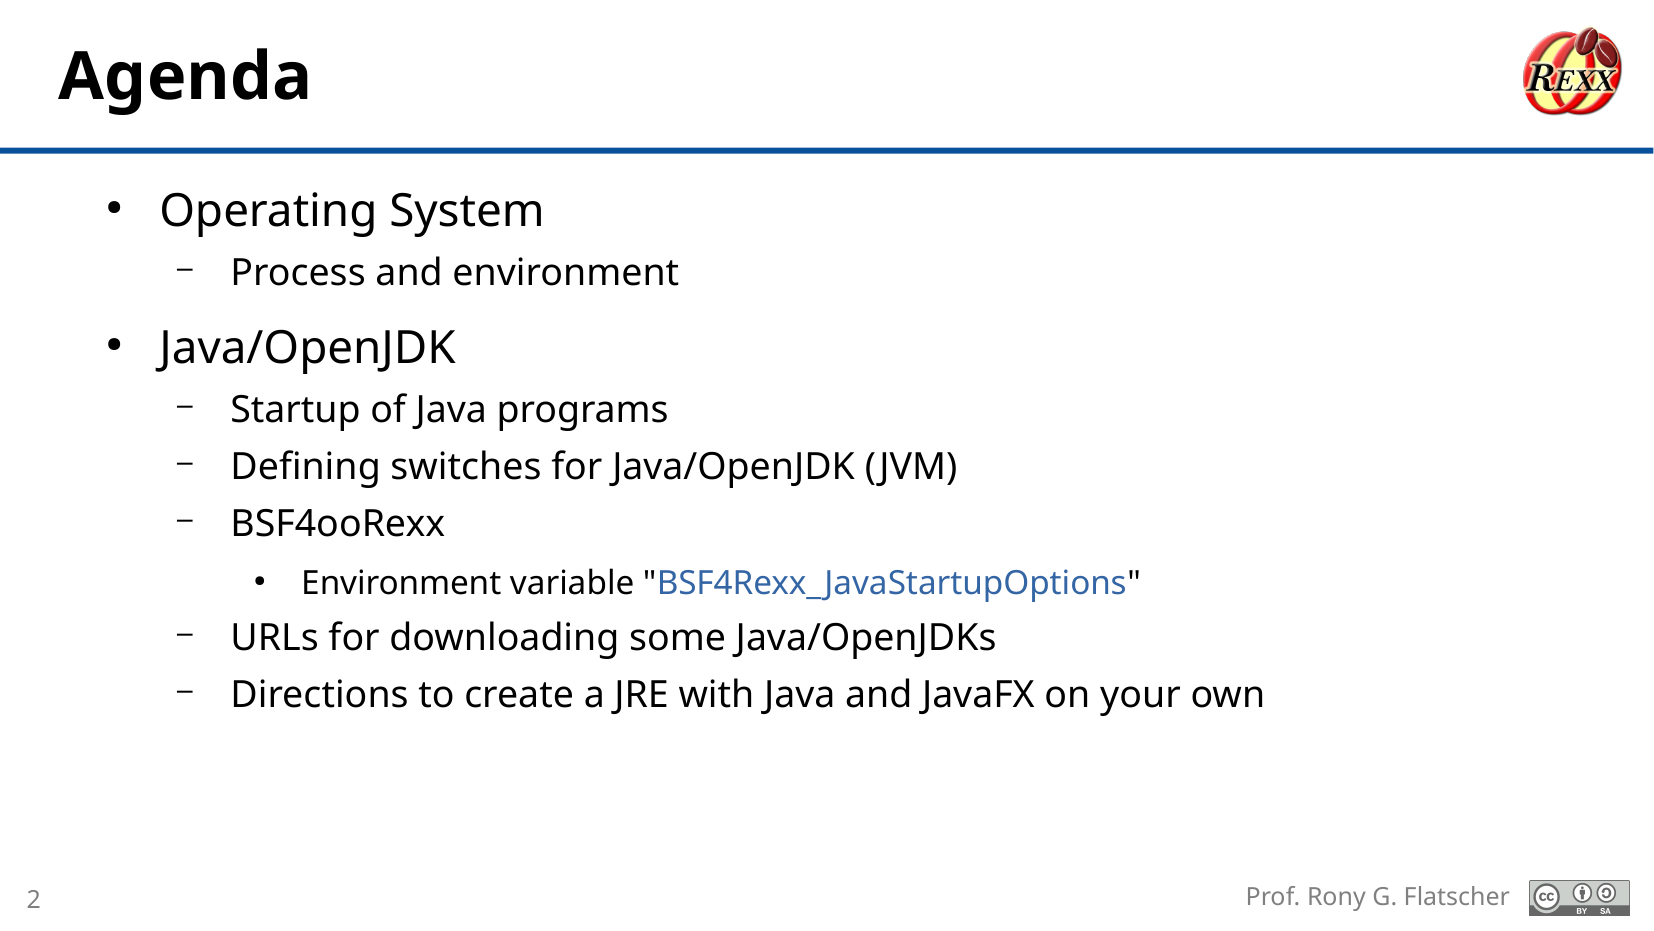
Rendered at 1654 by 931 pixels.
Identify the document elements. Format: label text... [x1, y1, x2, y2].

title Agenda [0, 0, 1625, 148]
list Operating System Process and environment Java/OpenJDK Startup of Java programs Defining switches for Java/OpenJDK (JVM) BSF4ooRexx Environment variable "BSF4Rexx_JavaStartupOptions" URLs for downloading some Java/OpenJDKs Directions to create a JRE with Java and JavaFX on your own [88, 177, 1577, 857]
